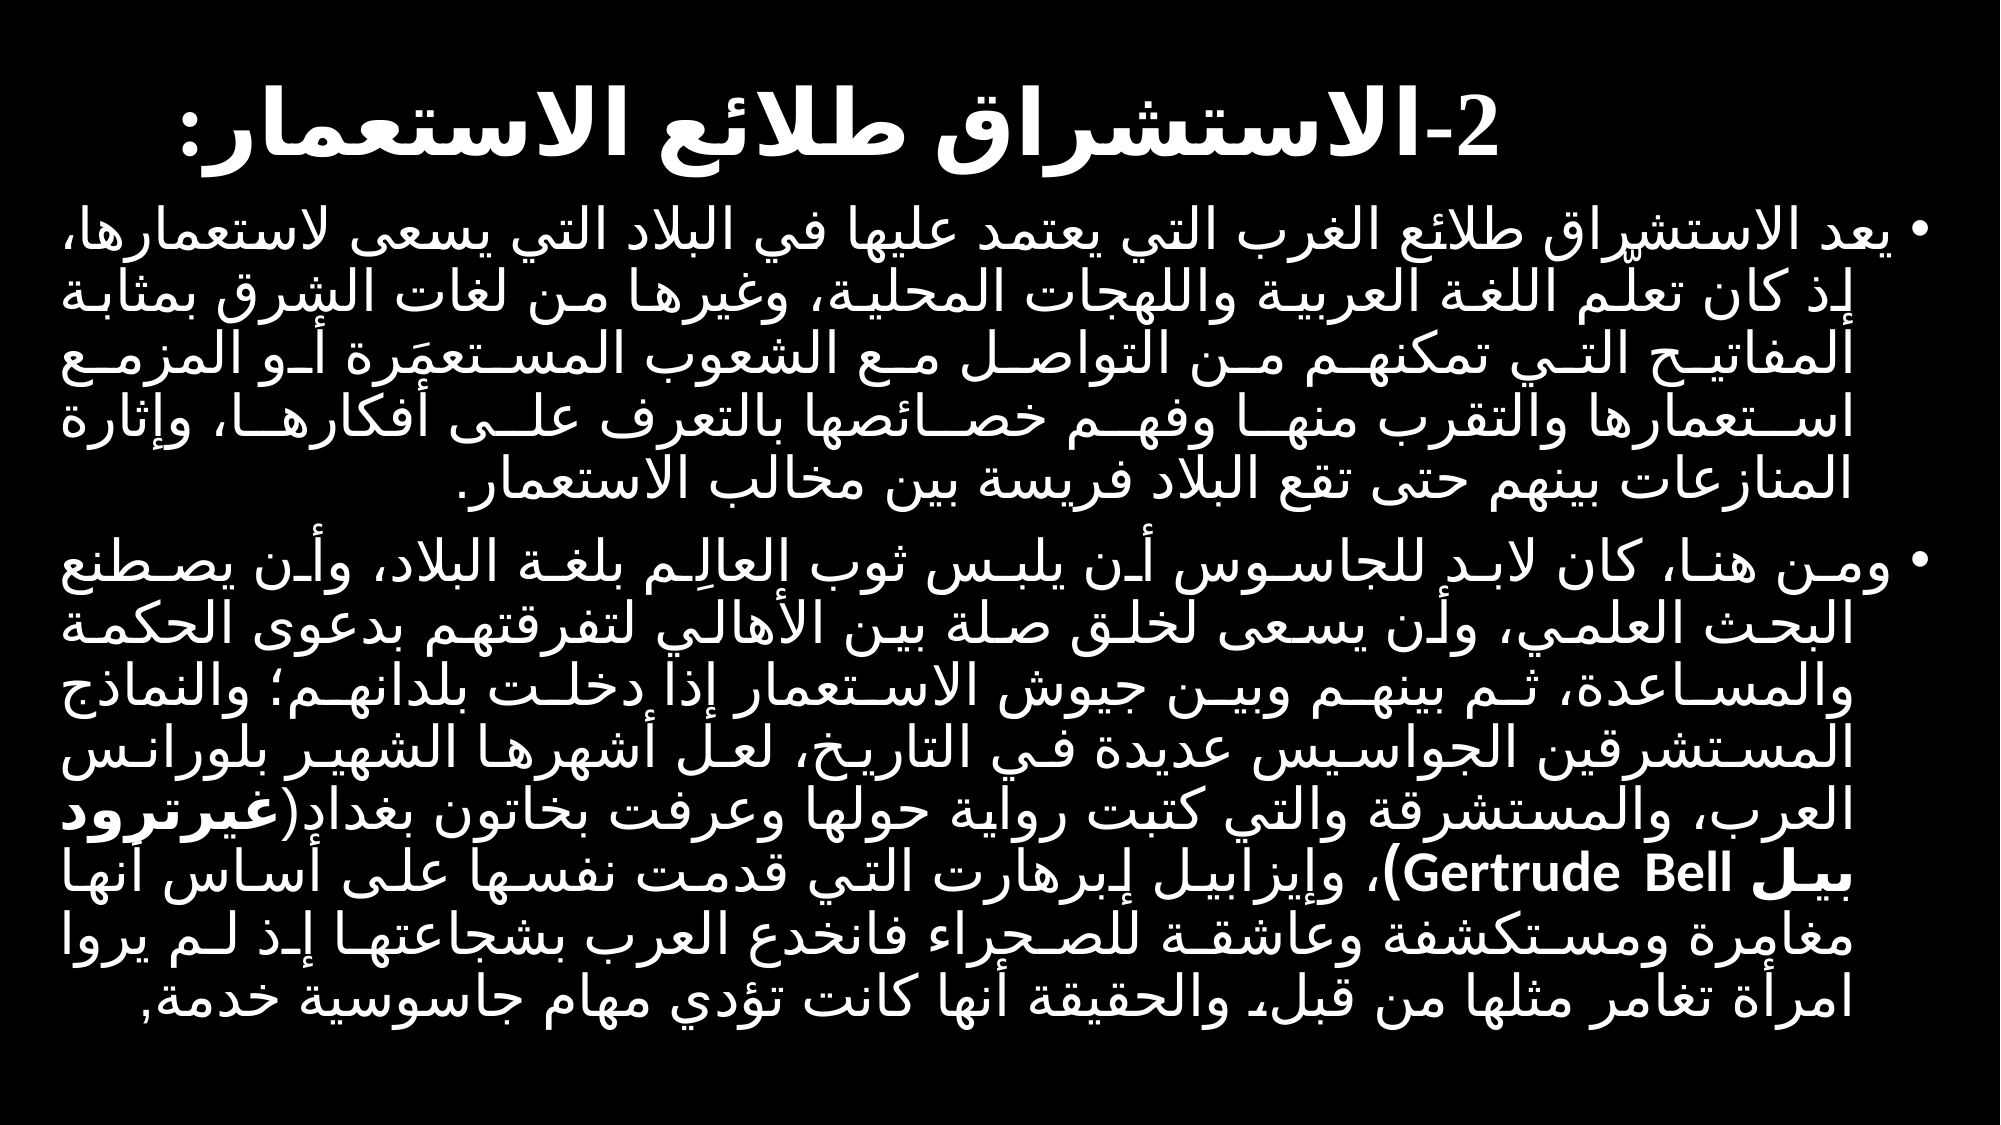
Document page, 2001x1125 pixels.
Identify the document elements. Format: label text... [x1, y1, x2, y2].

title 2-الاستشراق طلائع الاستعمار: [137, 59, 1863, 192]
list يعد الاستشراق طلائع الغرب التي يعتمد عليها في البلاد التي يسعى لاستعمارها، إذ كان تعلّم اللغة العربية واللهجات المحلية، وغيرها من لغات الشرق بمثابة المفاتيح التي تمكنهم من التواصل مع الشعوب المستعمَرة أو المزمع استعمارها والتقرب منها وفهم خصائصها بالتعرف على أفكارها، وإثارة المنازعات بينهم حتى تقع البلاد فريسة بين مخالب الاستعمار. ومن هنا، كان لابد للجاسوس أن يلبس ثوب العالِم بلغة البلاد، وأن يصطنع البحث العلمي، وأن يسعى لخلق صلة بين الأهالي لتفرقتهم بدعوى الحكمة والمساعدة، ثم بينهم وبين جيوش الاستعمار إذا دخلت بلدانهم؛ والنماذج المستشرقين الجواسيس عديدة في التاريخ، لعل أشهرها الشهير بلورانس العرب، والمستشرقة والتي كتبت رواية حولها وعرفت بخاتون بغداد(غيرترود بيل Gertrude Bell)، وإيزابيل إبرهارت التي قدمت نفسها على أساس أنها مغامرة ومستكشفة وعاشقة للصحراء فانخدع العرب بشجاعتها إذ لم يروا امرأة تغامر مثلها من قبل، والحقيقة أنها كانت تؤدي مهام جاسوسية خدمة, [44, 192, 1946, 1063]
